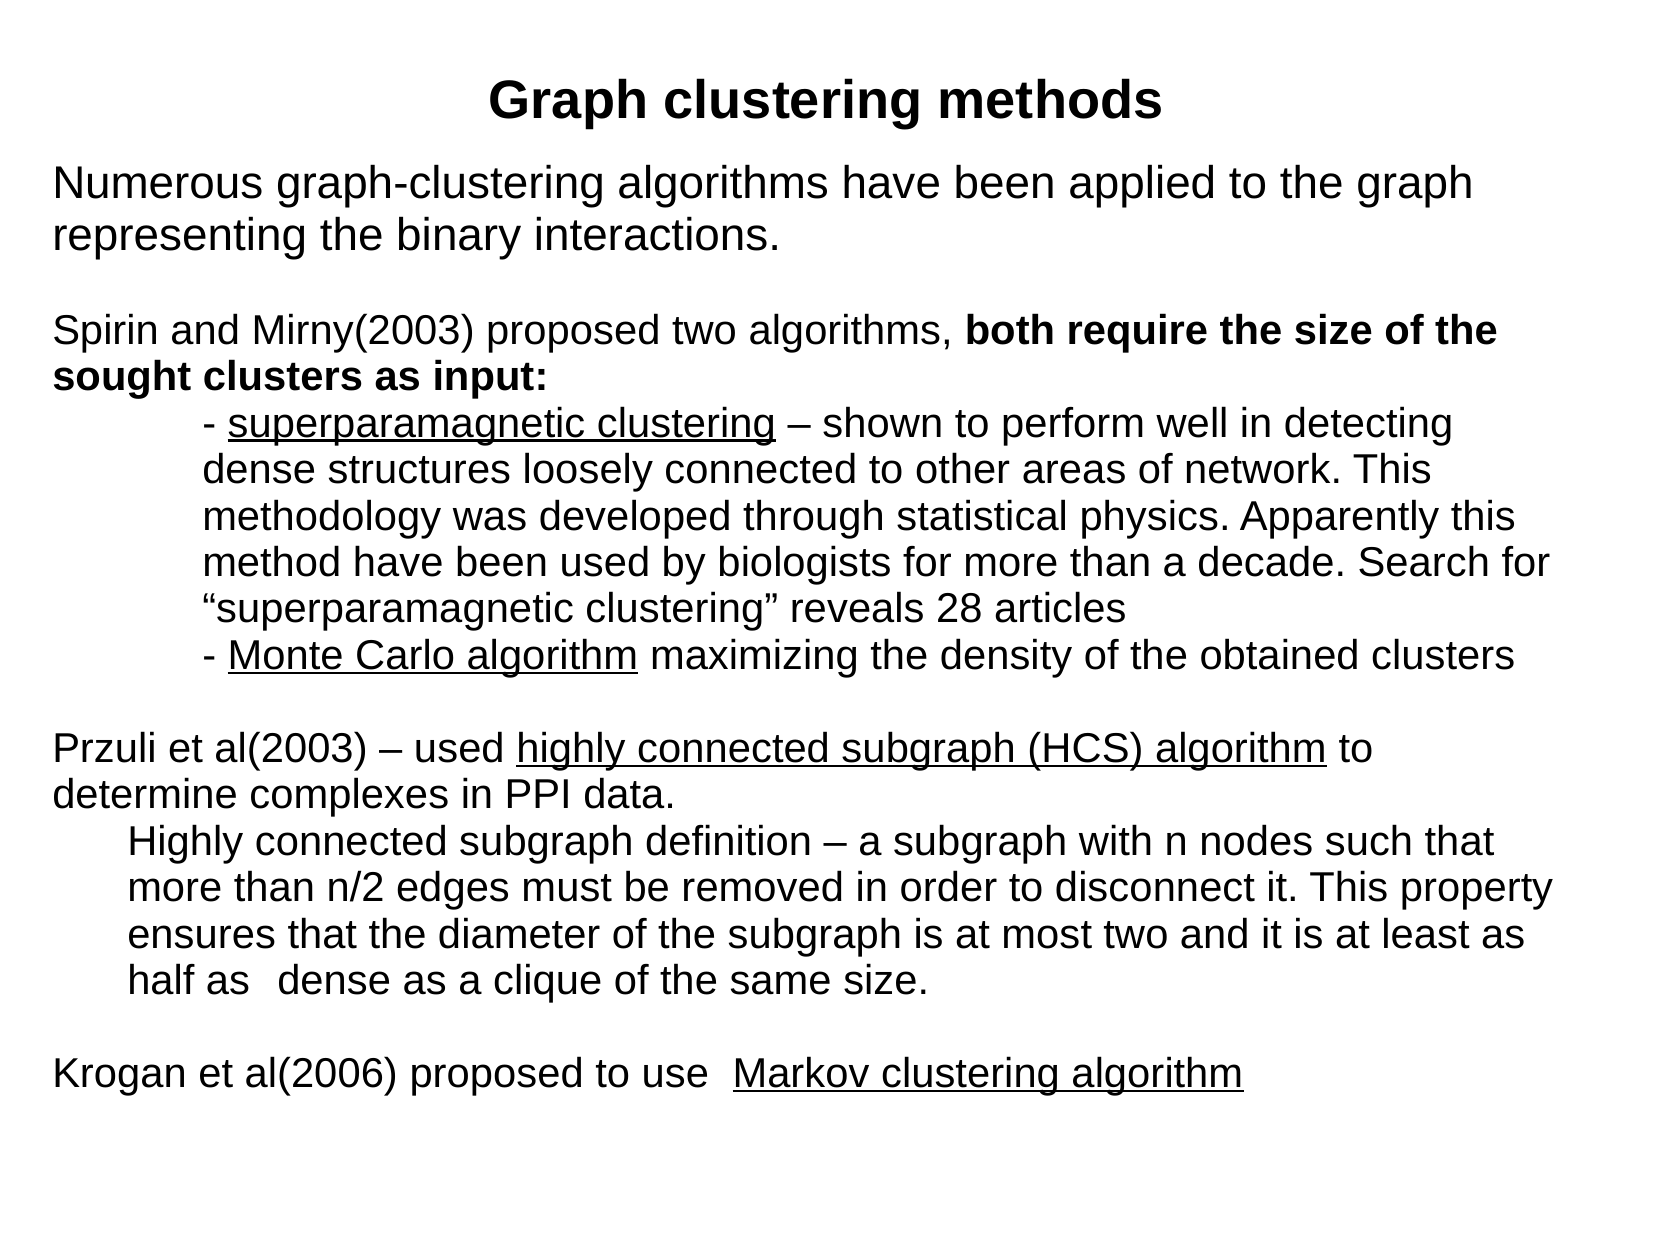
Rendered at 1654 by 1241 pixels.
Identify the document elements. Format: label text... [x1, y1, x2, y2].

text_box Numerous graph-clustering algorithms have been applied to the graph representing the binary interactions. Spirin and Mirny(2003) proposed two algorithms, both require the size of the sought clusters as input: - superparamagnetic clustering – shown to perform well in detecting dense structures loosely connected to other areas of network. This methodology was developed through statistical physics. Apparently this method have been used by biologists for more than a decade. Search for “superparamagnetic clustering” reveals 28 articles - Monte Carlo algorithm maximizing the density of the obtained clusters Przuli et al(2003) – used highly connected subgraph (HCS) algorithm to determine complexes in PPI data. Highly connected subgraph definition – a subgraph with n nodes such that more than n/2 edges must be removed in order to disconnect it. This property ensures that the diameter of the subgraph is at most two and it is at least as half as dense as a clique of the same size. Krogan et al(2006) proposed to use Markov clustering algorithm [37, 150, 1576, 1112]
text_box Graph clustering methods [446, 62, 1208, 139]
